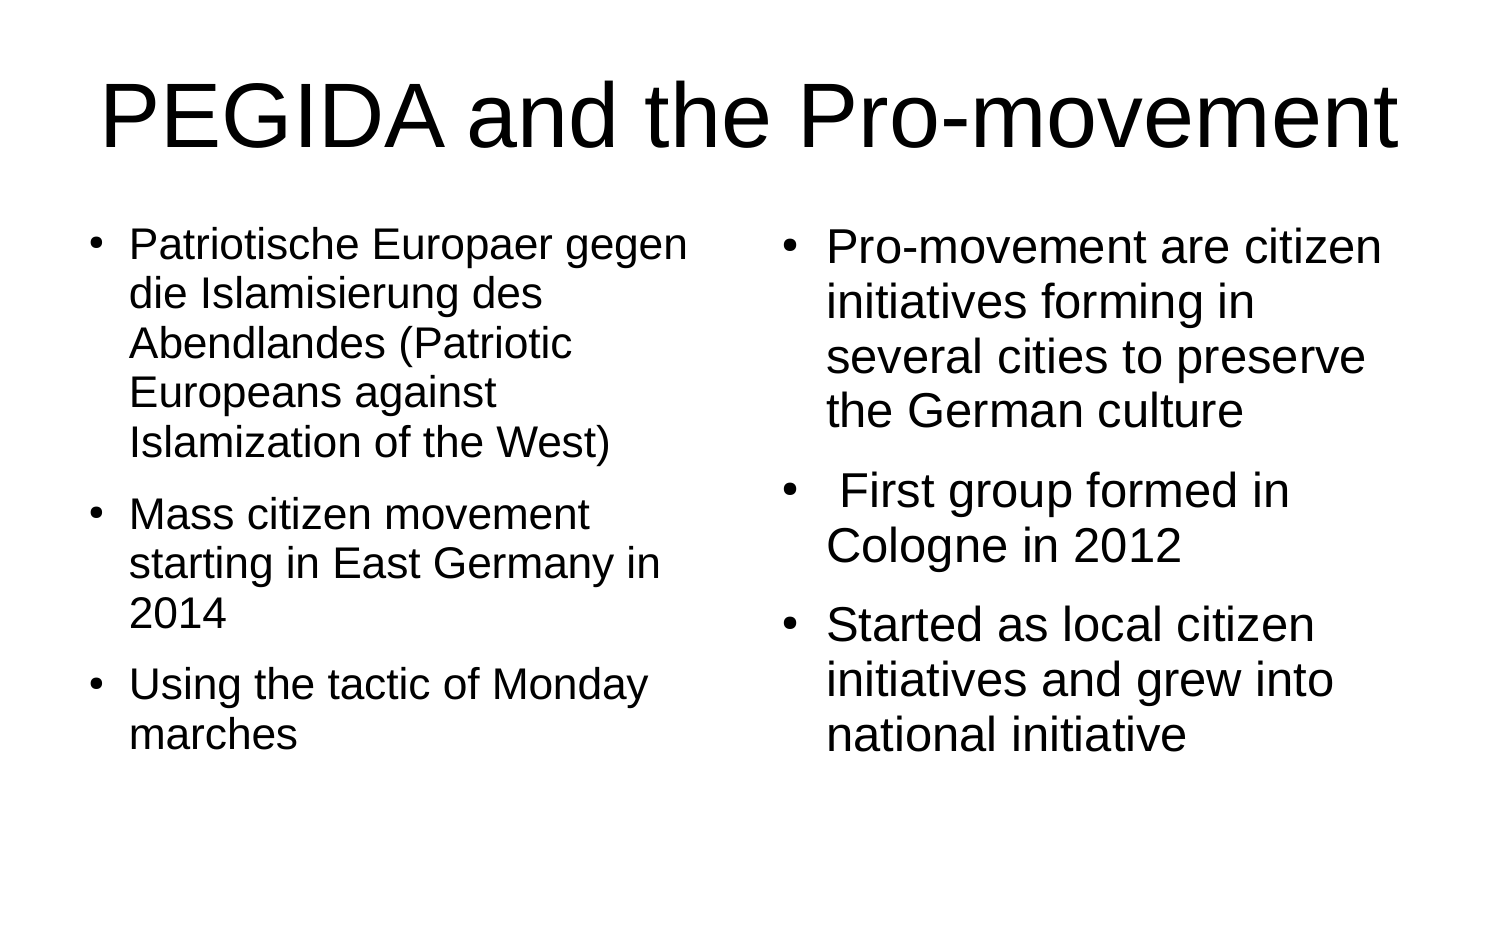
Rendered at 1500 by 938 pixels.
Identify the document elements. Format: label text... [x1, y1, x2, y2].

list Patriotische Europaer gegen die Islamisierung des Abendlandes (Patriotic Europeans against Islamization of the West) Mass citizen movement starting in East Germany in 2014 Using the tactic of Monday marches [75, 219, 734, 764]
list Pro-movement are citizen initiatives forming in several cities to preserve the German culture First group formed in Cologne in 2012 Started as local citizen initiatives and grew into national initiative [766, 219, 1426, 764]
title PEGIDA and the Pro-movement [75, 37, 1425, 194]
